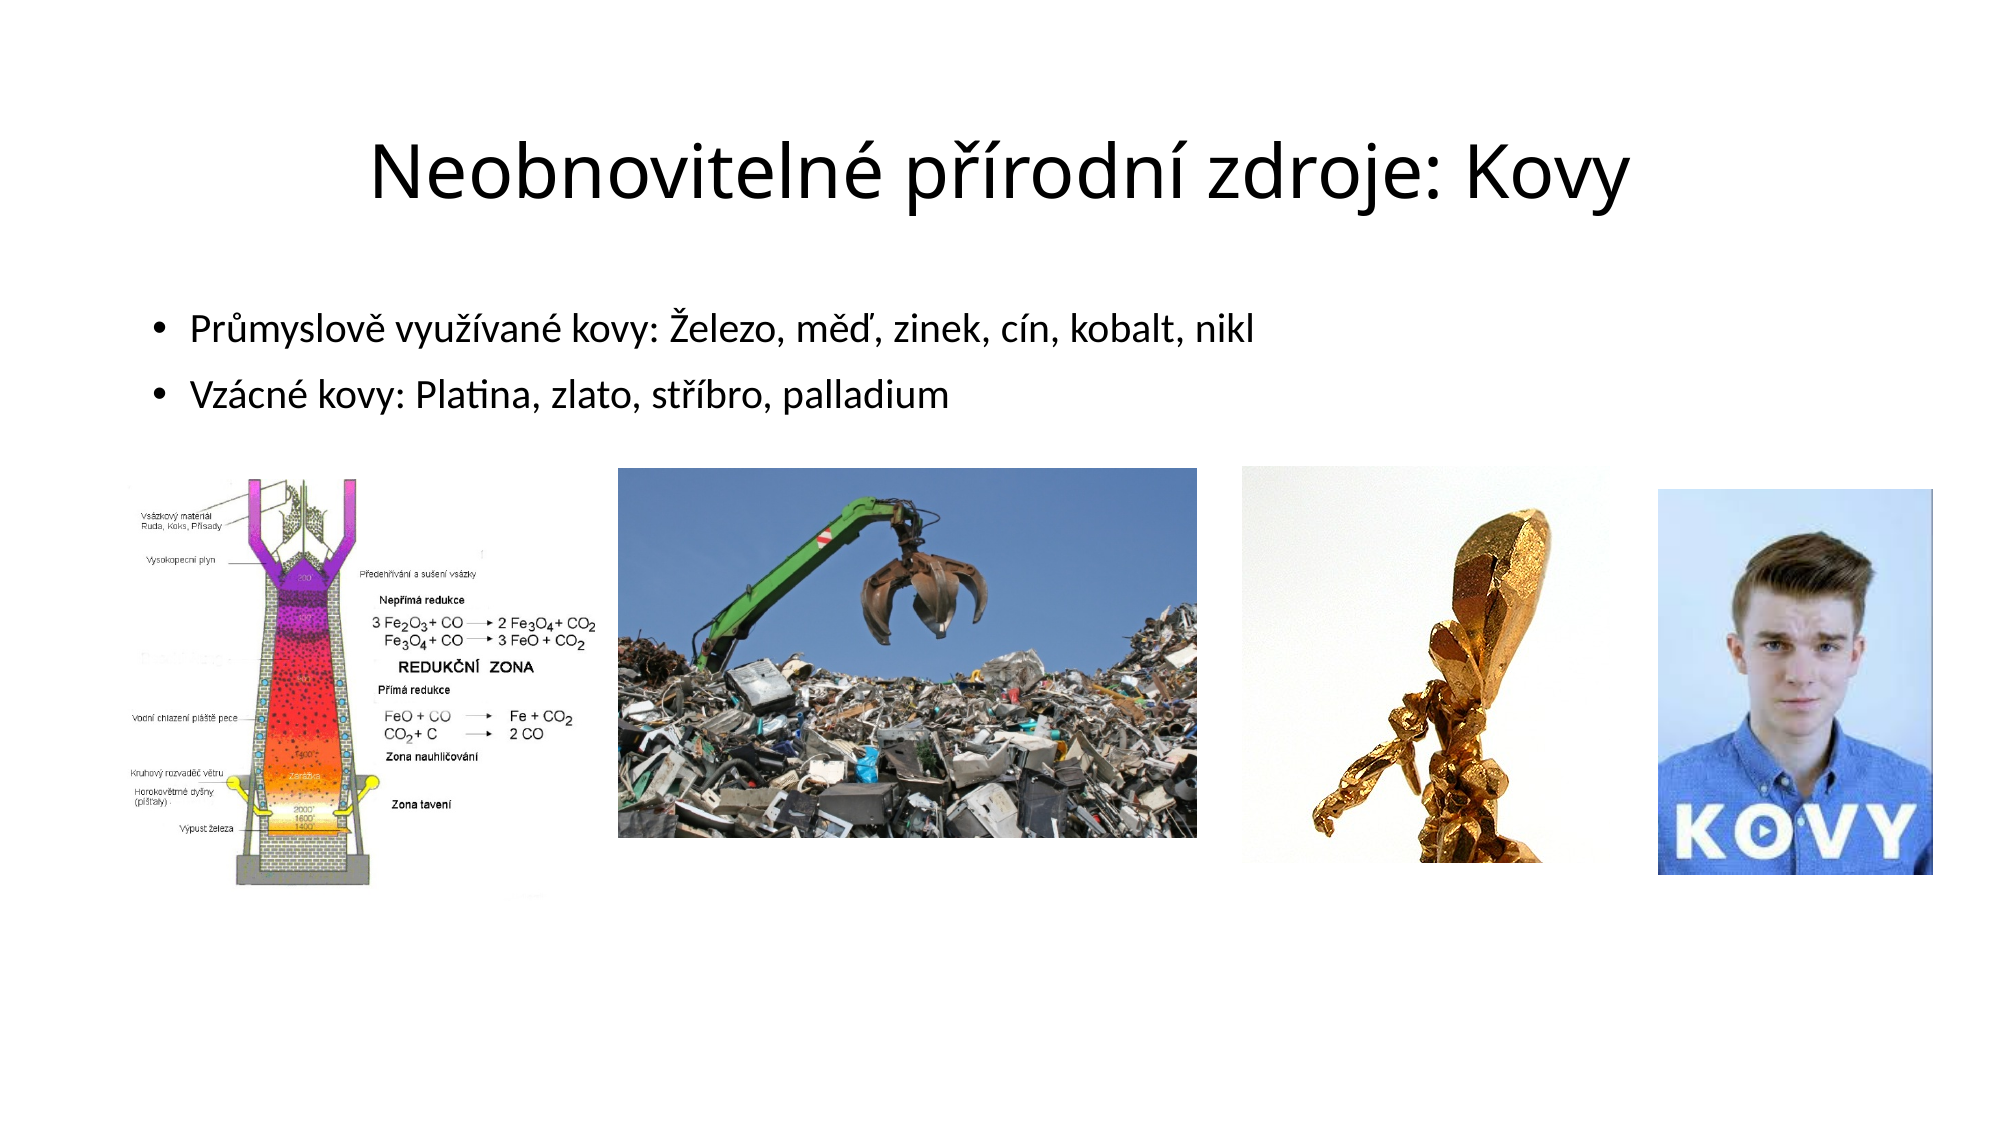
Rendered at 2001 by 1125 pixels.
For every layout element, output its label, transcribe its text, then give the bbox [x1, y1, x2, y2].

picture [127, 479, 595, 901]
picture [1242, 466, 1610, 863]
title Neobnovitelné přírodní zdroje: Kovy [137, 59, 1863, 278]
picture [618, 468, 1197, 838]
picture [1658, 489, 1933, 875]
list Průmyslově využívané kovy: Železo, měď, zinek, cín, kobalt, nikl Vzácné kovy: Platina, zlato, stříbro, palladium [137, 299, 1863, 1014]
